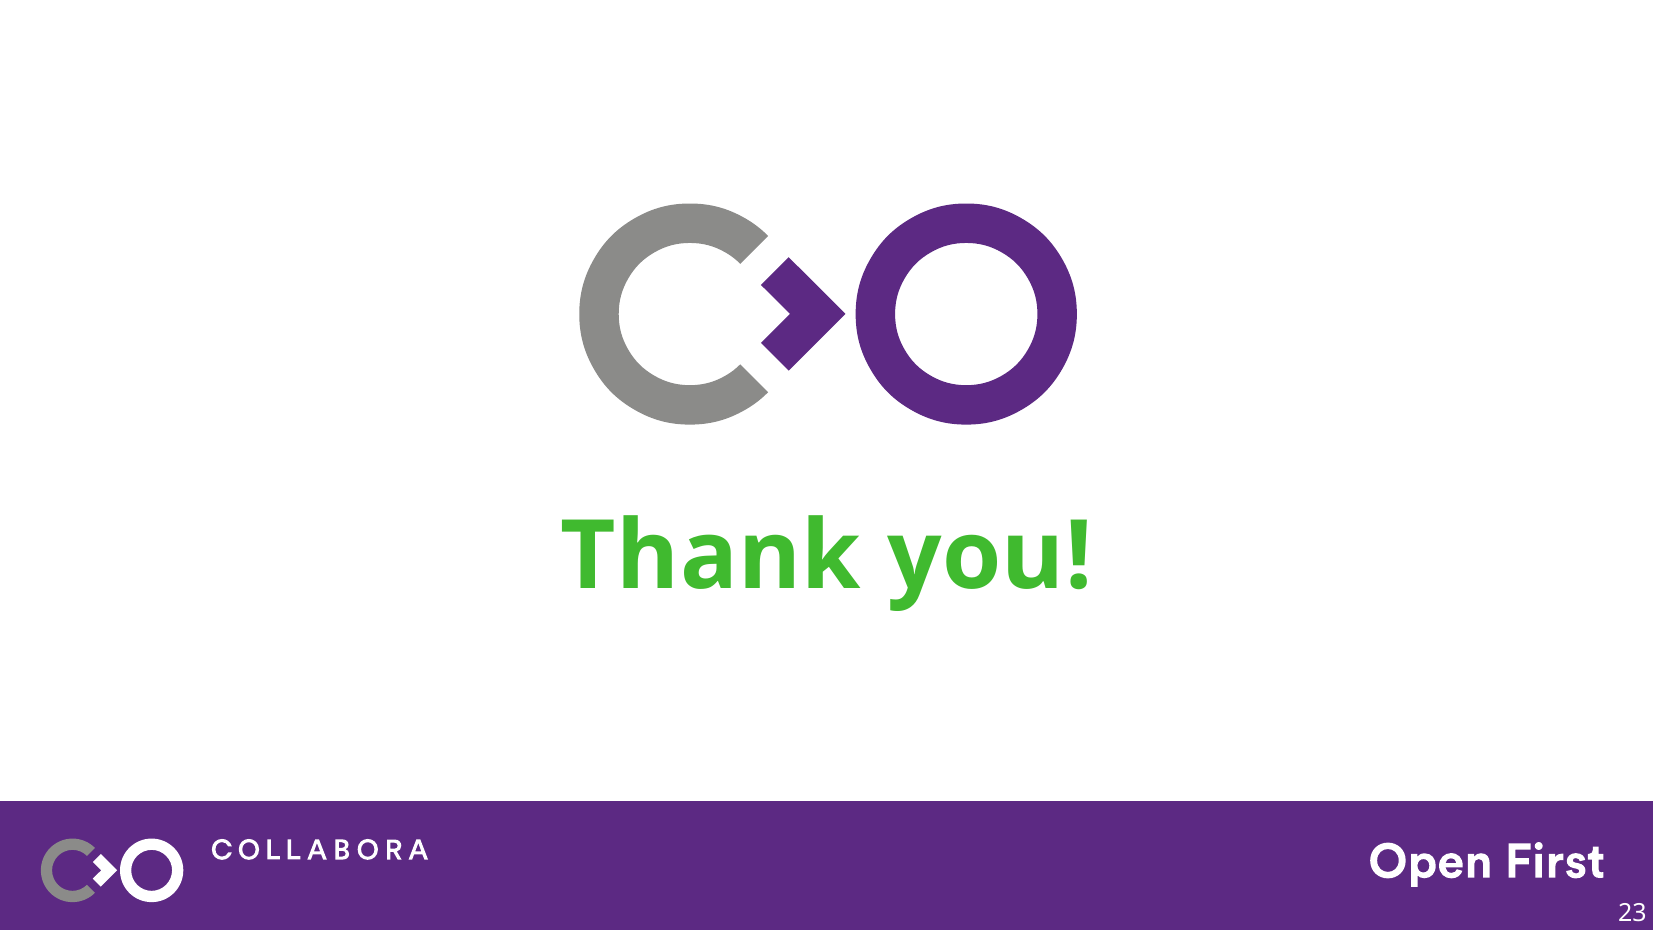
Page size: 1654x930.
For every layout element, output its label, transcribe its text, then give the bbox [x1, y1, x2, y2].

title Thank you! [41, 495, 1614, 609]
text_box [855, 203, 1077, 425]
text_box [579, 203, 769, 425]
text_box [760, 257, 846, 371]
